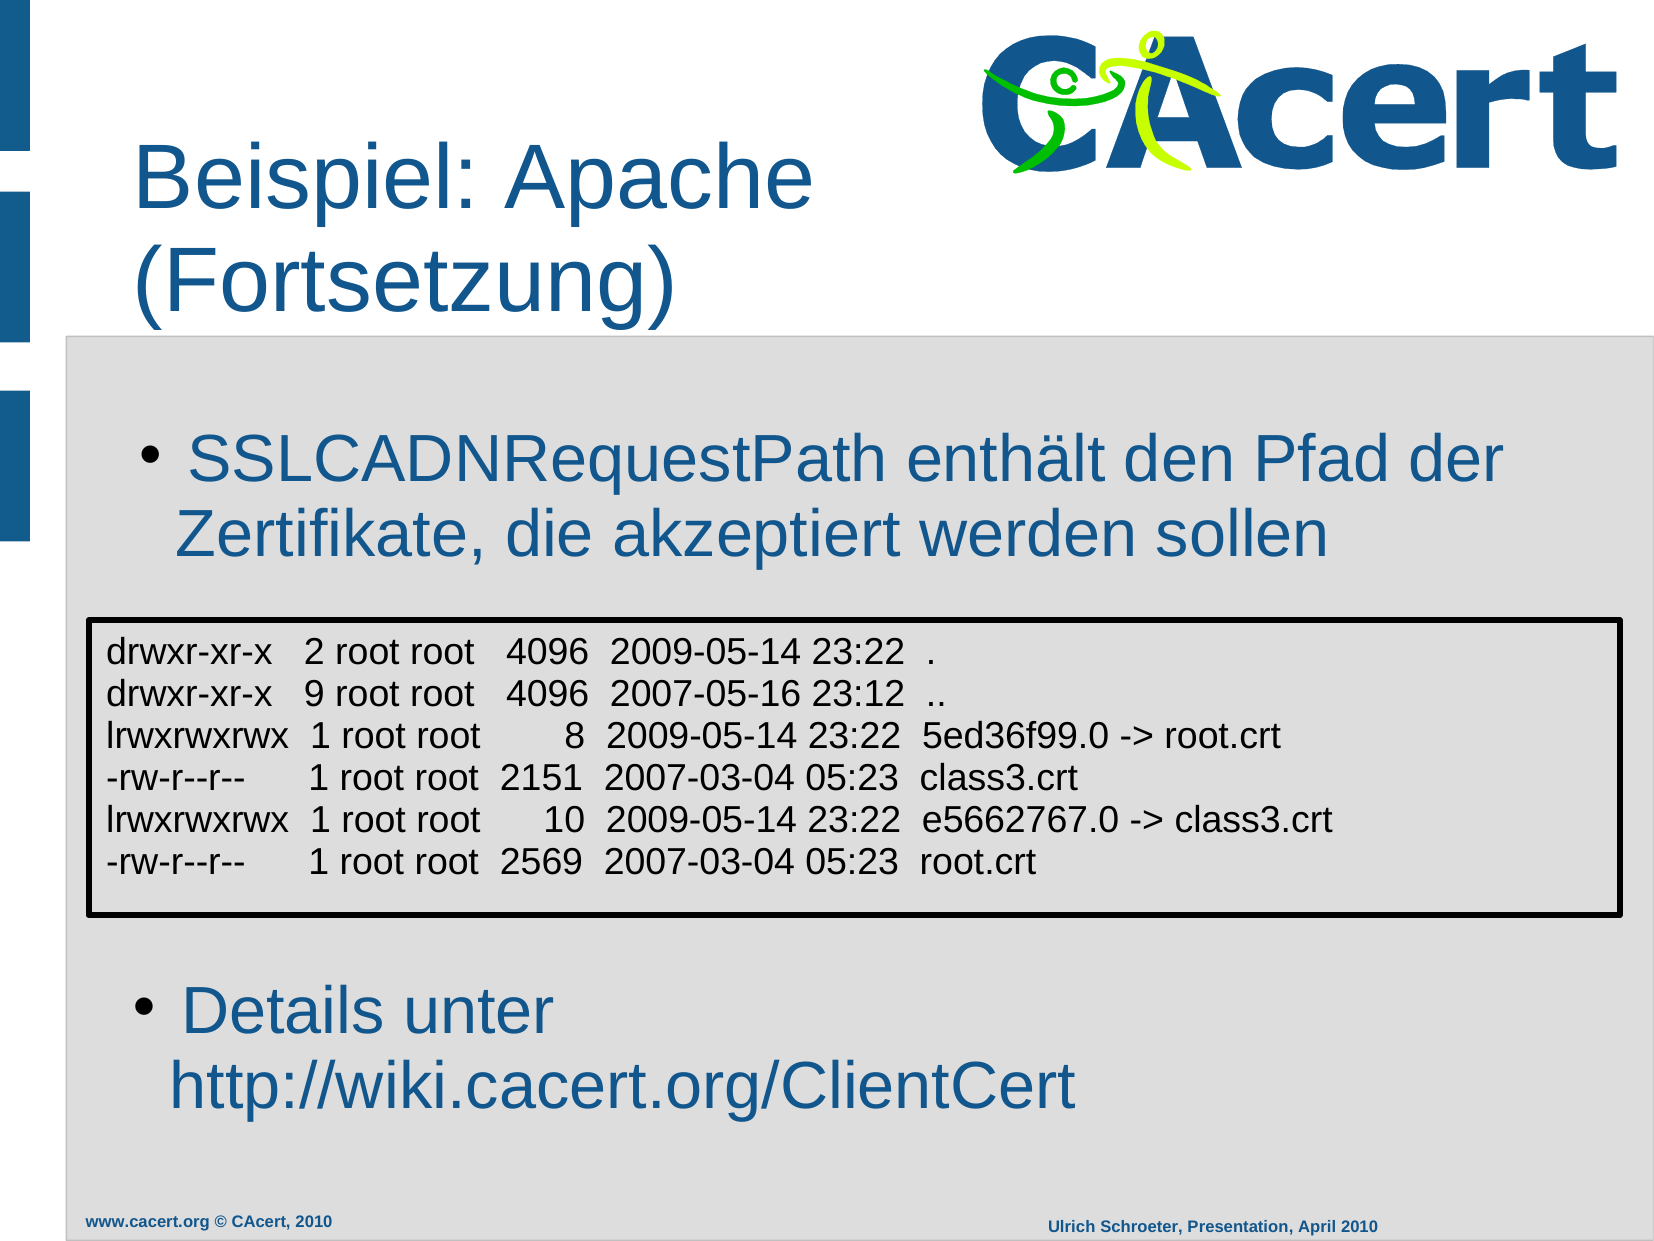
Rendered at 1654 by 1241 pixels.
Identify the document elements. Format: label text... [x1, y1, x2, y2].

text_box drwxr-xr-x 2 root root 4096 2009-05-14 23:22 . drwxr-xr-x 9 root root 4096 2007-05-16 23:12 .. lrwxrwxrwx 1 root root 8 2009-05-14 23:22 5ed36f99.0 -> root.crt -rw-r--r-- 1 root root 2151 2007-03-04 05:23 class3.crt lrwxrwxrwx 1 root root 10 2009-05-14 23:22 e5662767.0 -> class3.crt -rw-r--r-- 1 root root 2569 2007-03-04 05:23 root.crt [88, 620, 1620, 916]
text_box Beispiel: Apache (Fortsetzung) [118, 118, 832, 339]
text_box SSLCADNRequestPath enthält den Pfad der Zertifikate, die akzeptiert werden sollen [124, 413, 1514, 578]
text_box Details unter http://wiki.cacert.org/ClientCert [118, 965, 1093, 1130]
